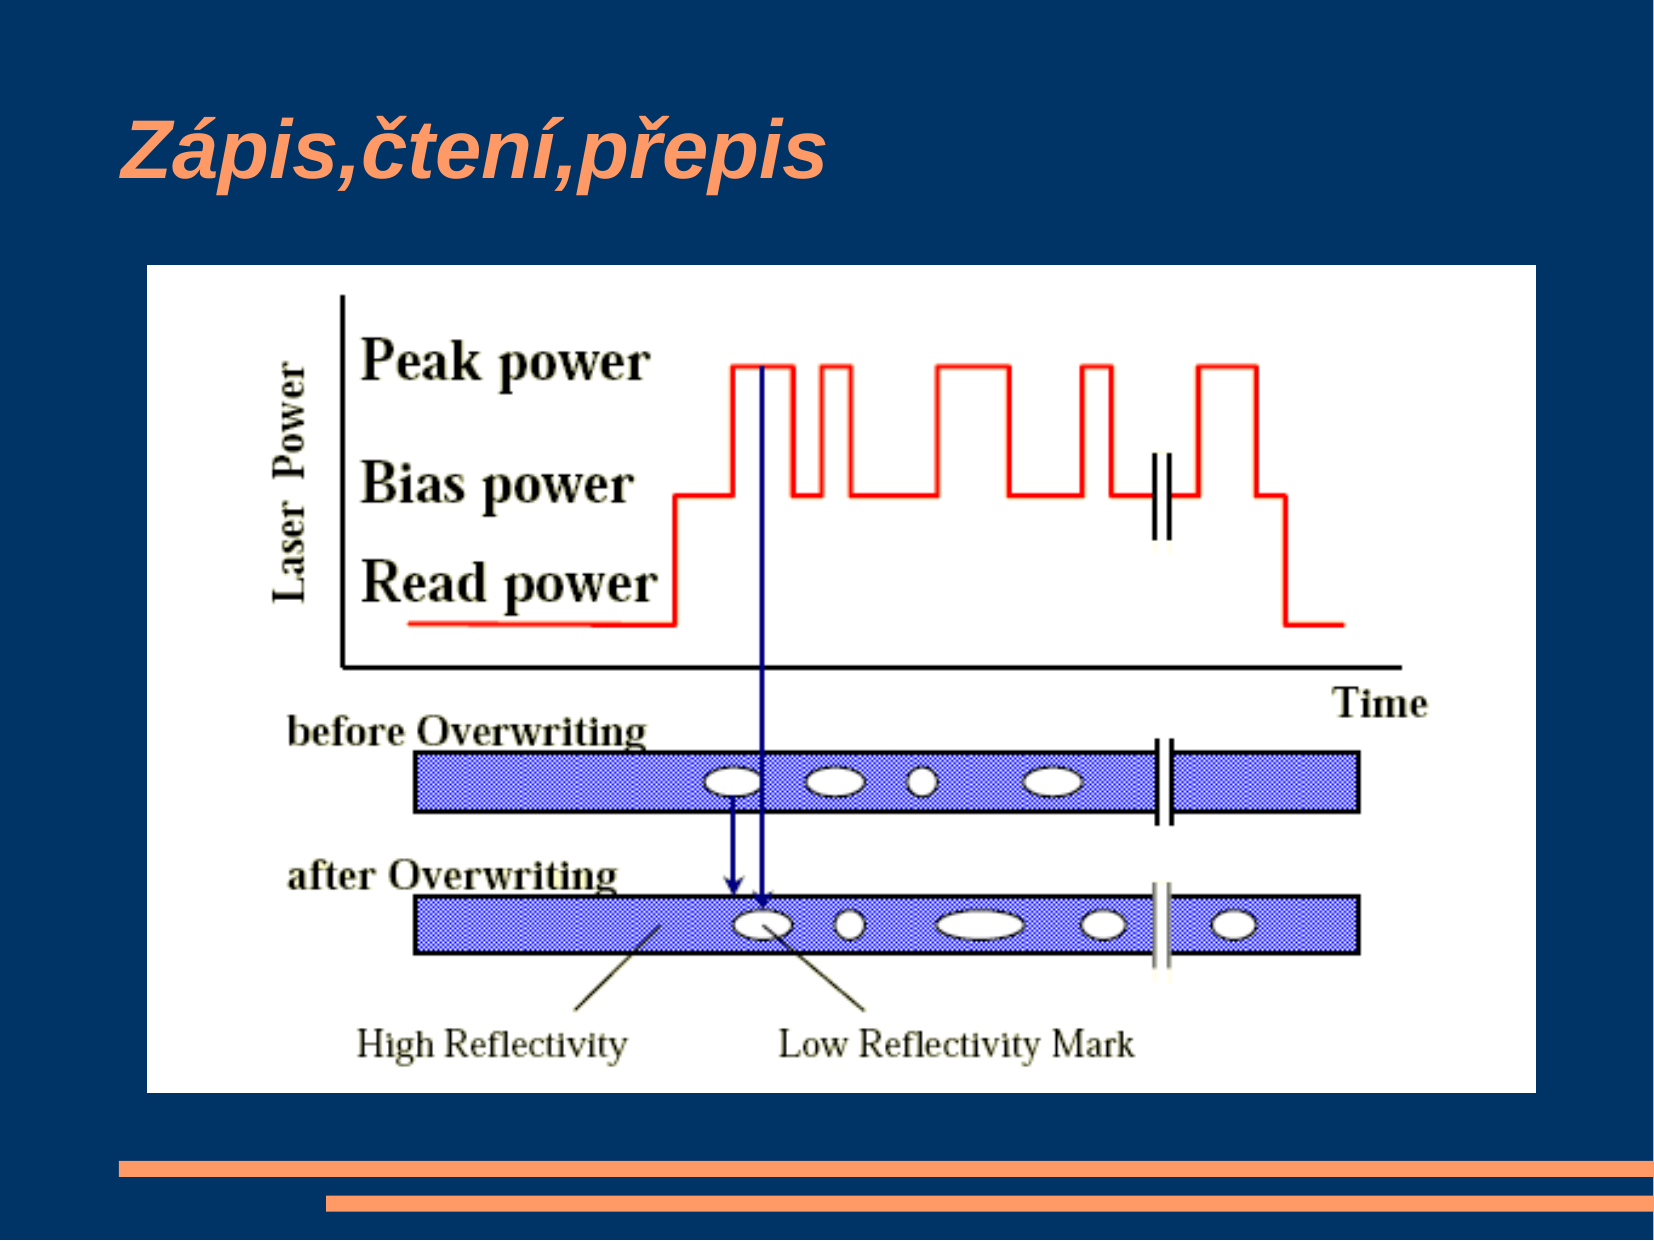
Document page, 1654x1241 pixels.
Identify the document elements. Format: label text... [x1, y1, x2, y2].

picture [147, 265, 1536, 1093]
title Zápis,čtení,přepis [121, 46, 1534, 254]
